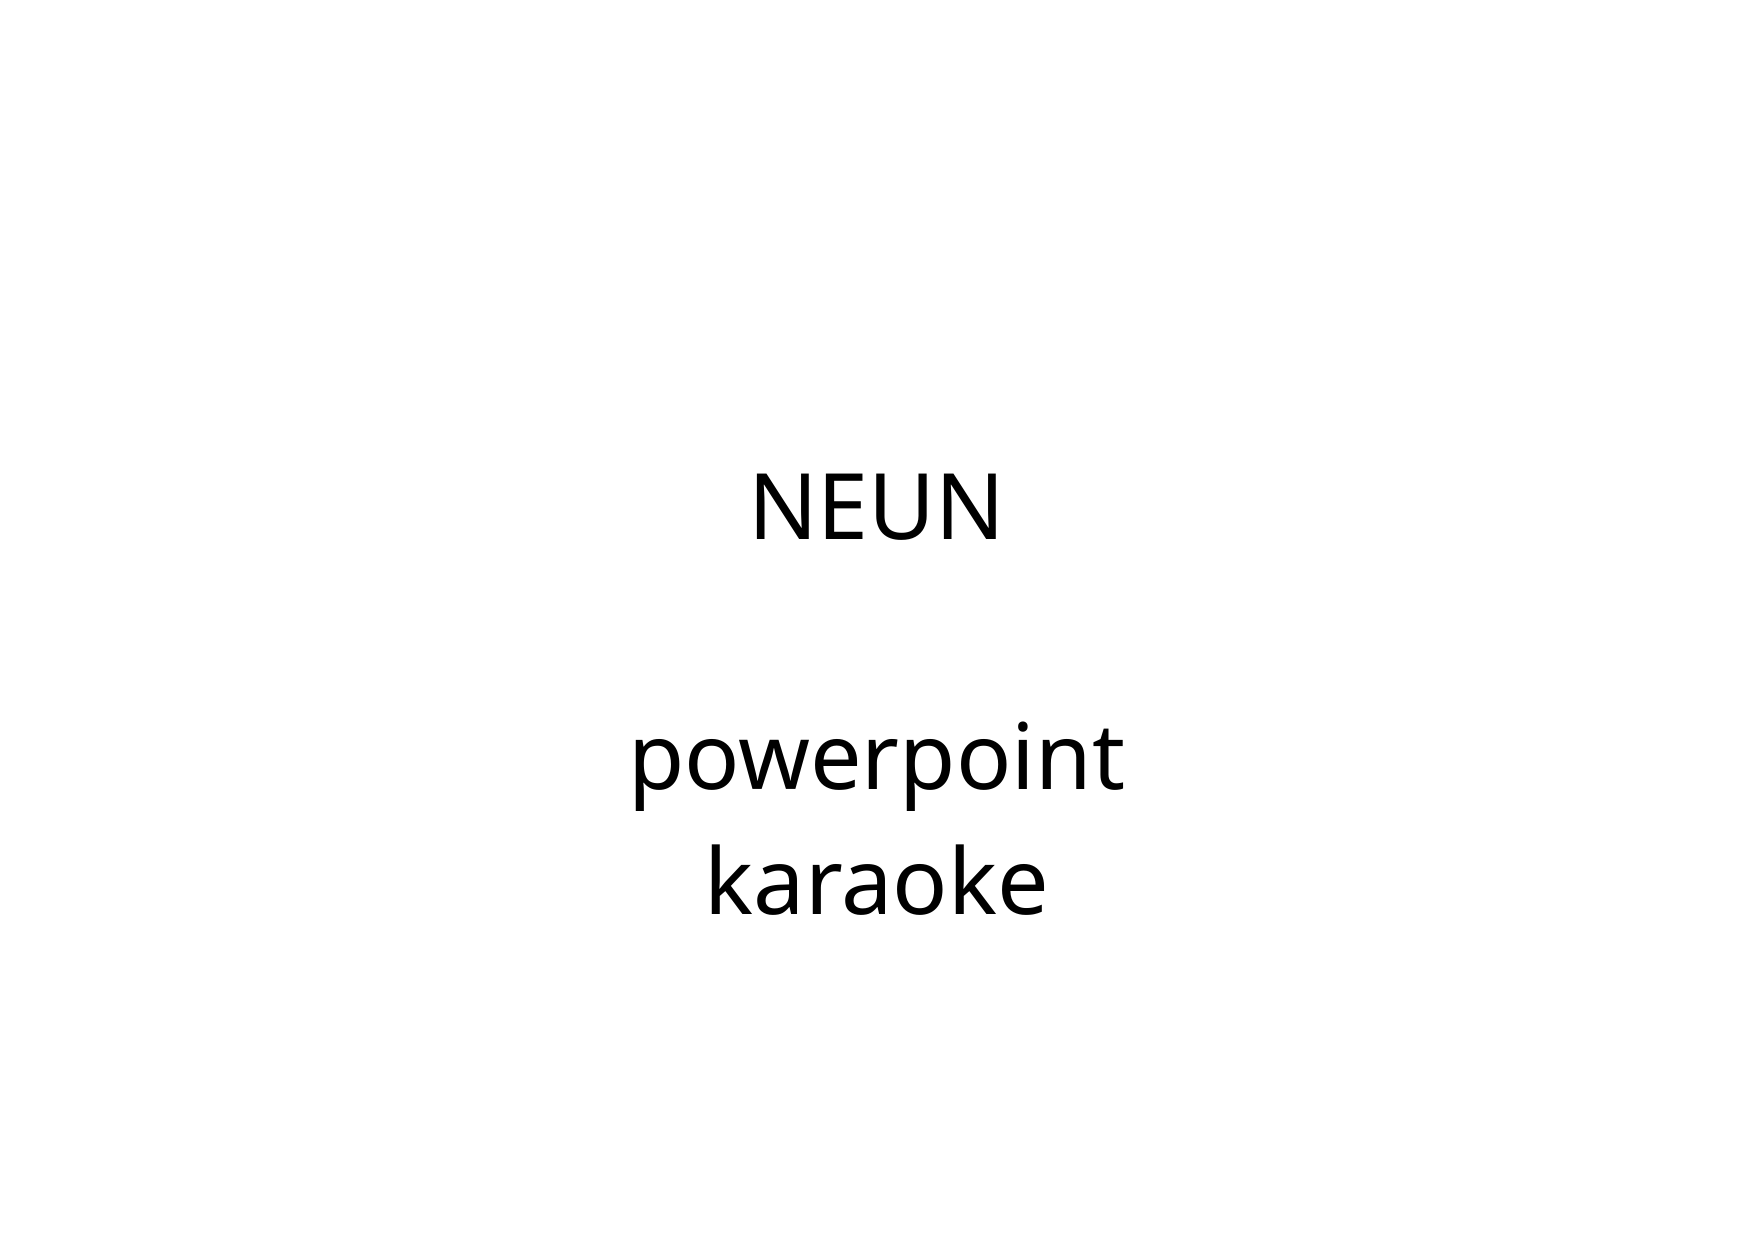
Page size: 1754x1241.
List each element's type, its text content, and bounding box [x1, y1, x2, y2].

subtitle NEUN powerpoint karaoke [140, 321, 1613, 1063]
